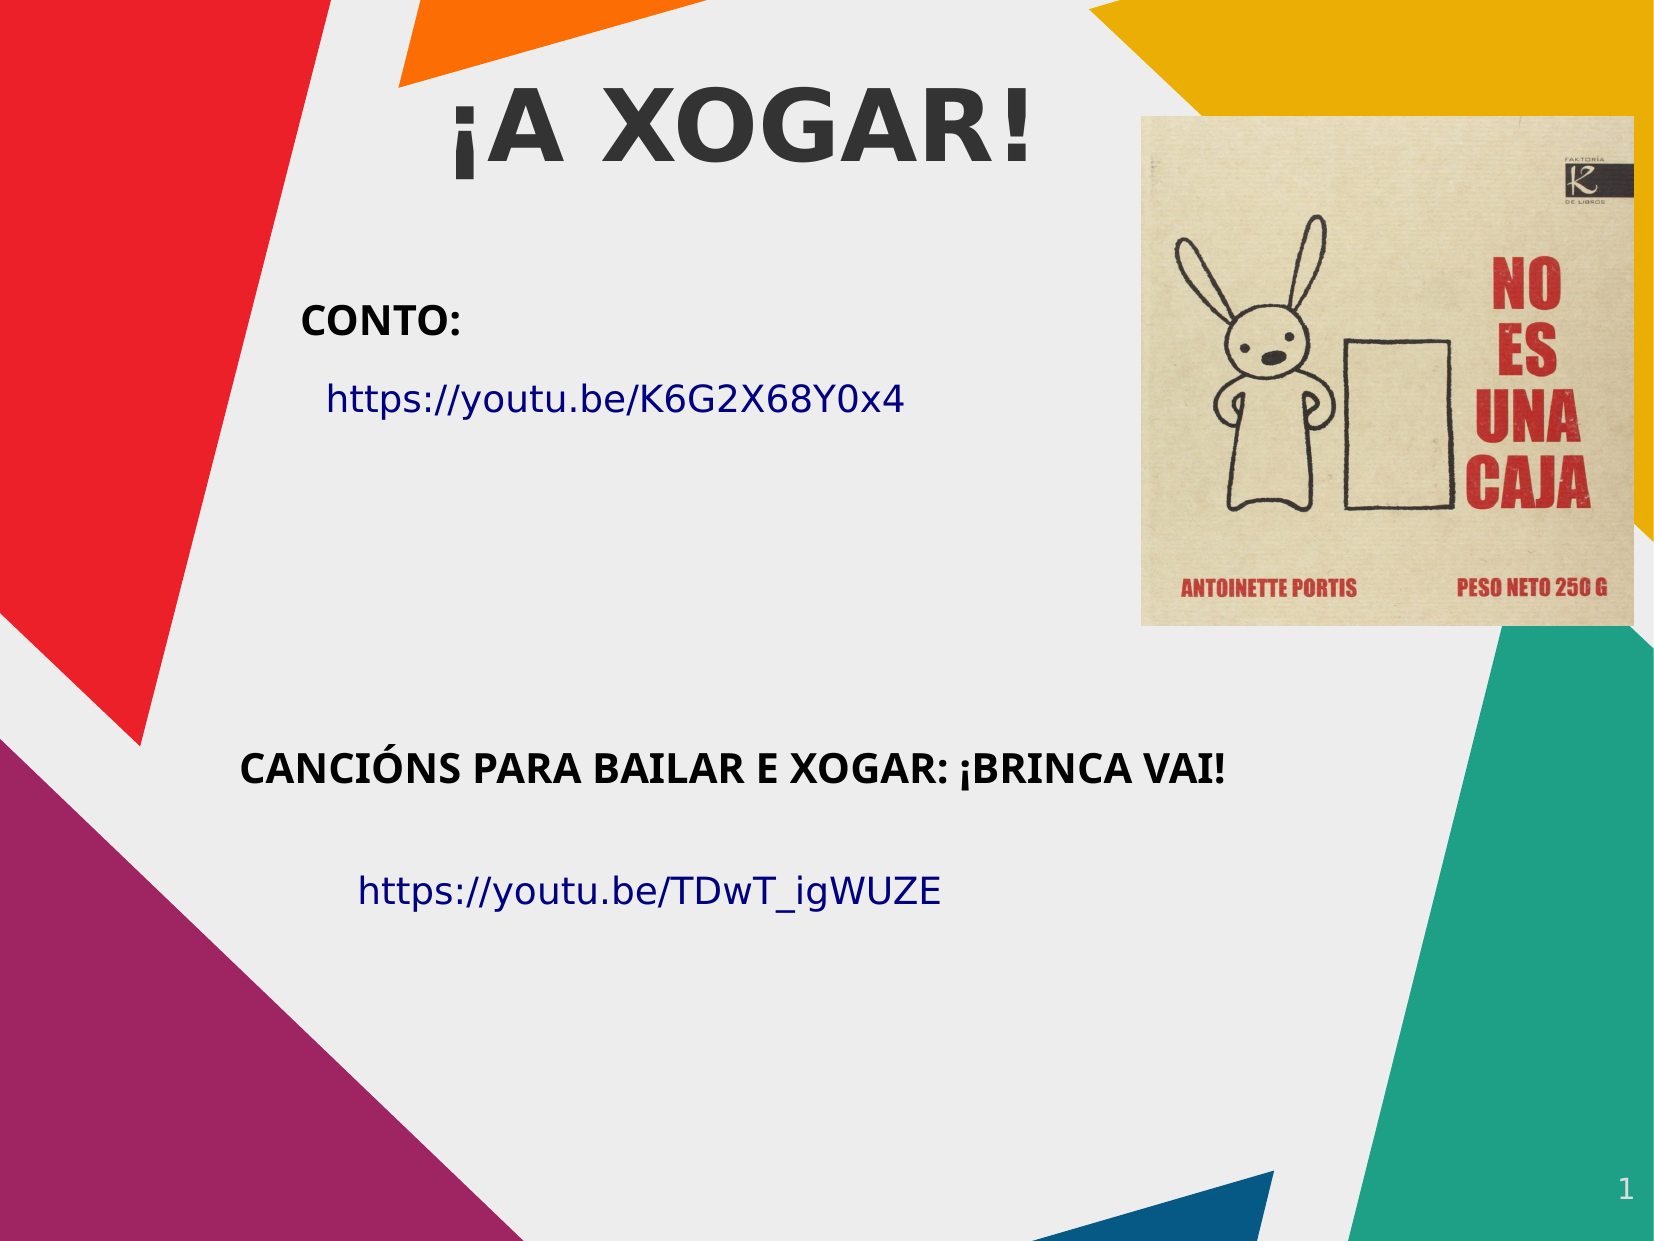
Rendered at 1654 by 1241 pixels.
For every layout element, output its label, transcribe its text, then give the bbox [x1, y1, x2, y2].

picture [1141, 116, 1634, 627]
text_box CANCIÓNS PARA BAILAR E XOGAR: ¡BRINCA VAI! [224, 730, 1347, 863]
text_box https://youtu.be/TDwT_igWUZE [342, 862, 958, 965]
title ¡A XOGAR! [200, 23, 1283, 231]
text_box CONTO: [285, 283, 863, 357]
text_box https://youtu.be/K6G2X68Y0x4 [310, 370, 922, 473]
